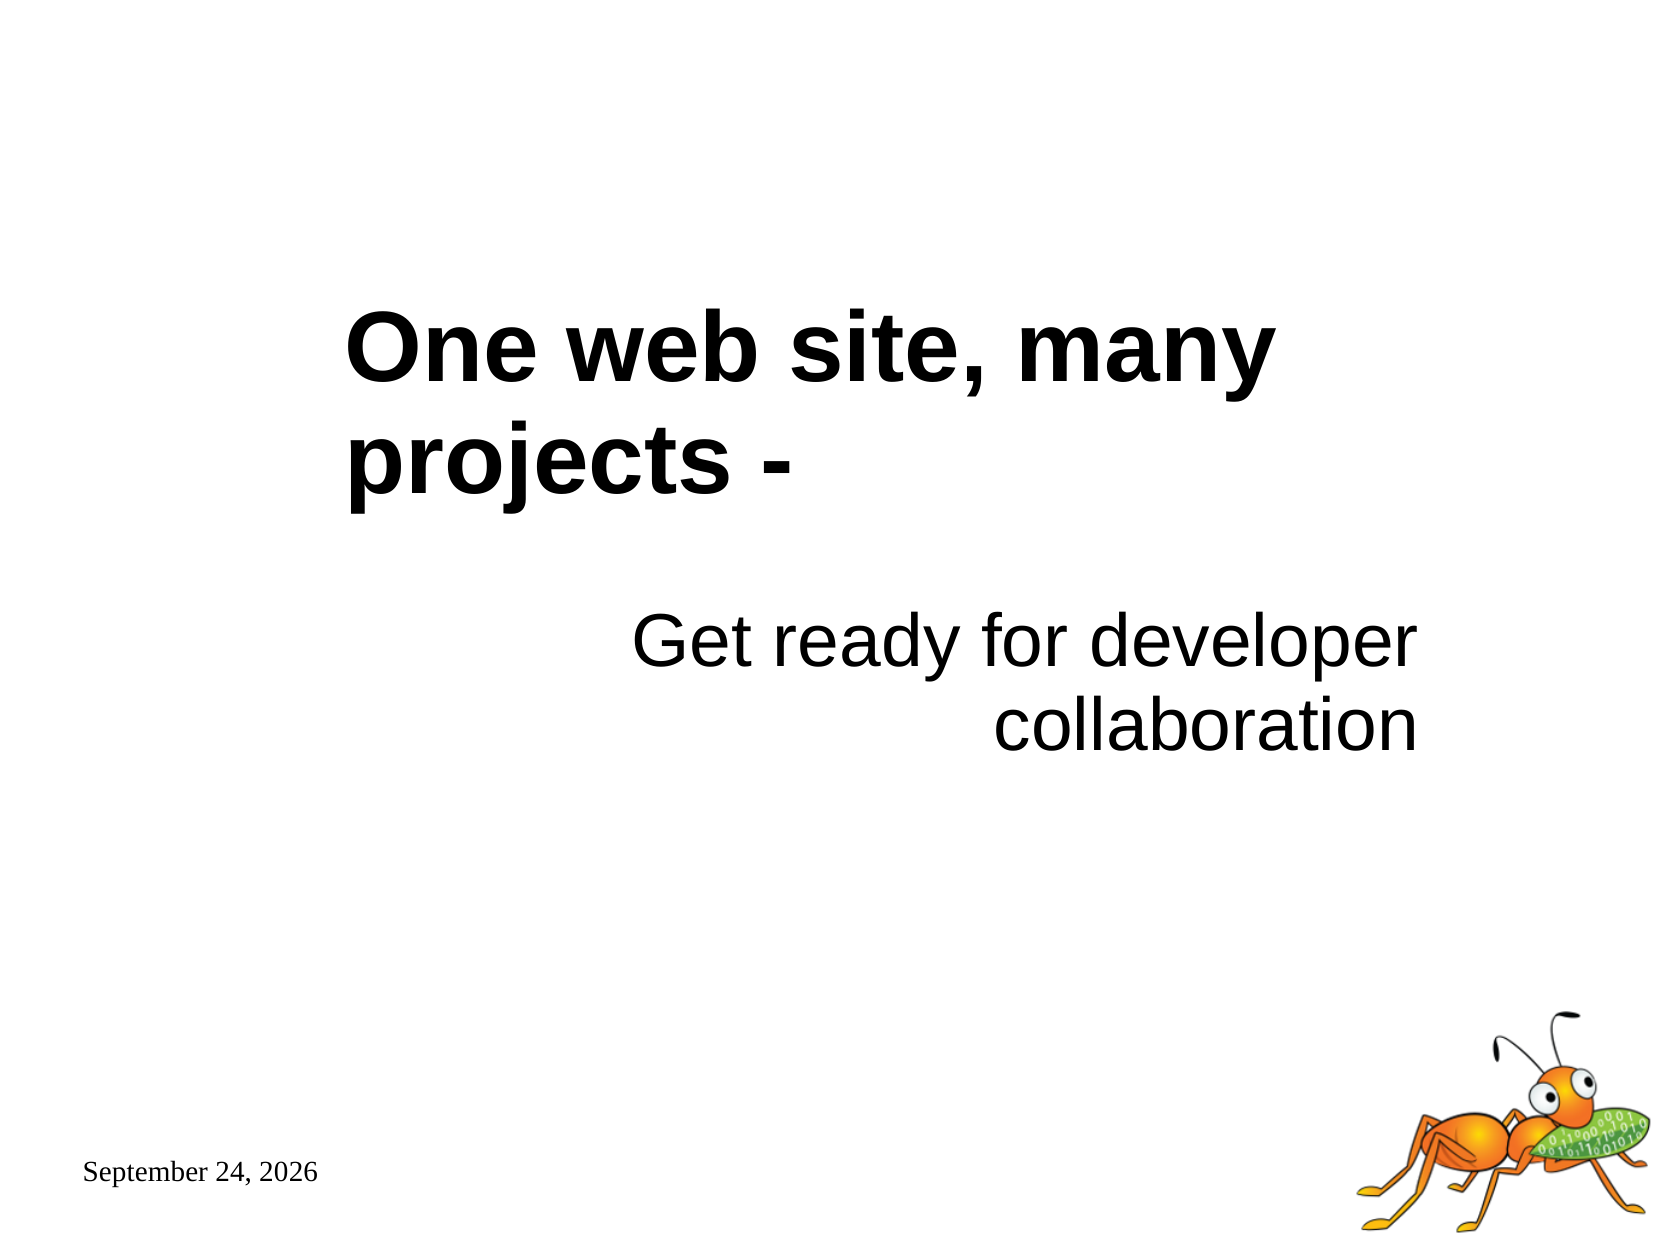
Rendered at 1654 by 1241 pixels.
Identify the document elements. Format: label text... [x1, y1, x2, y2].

text_box One web site, many projects - Get ready for developer collaboration [330, 284, 1435, 775]
picture [1353, 1009, 1654, 1235]
